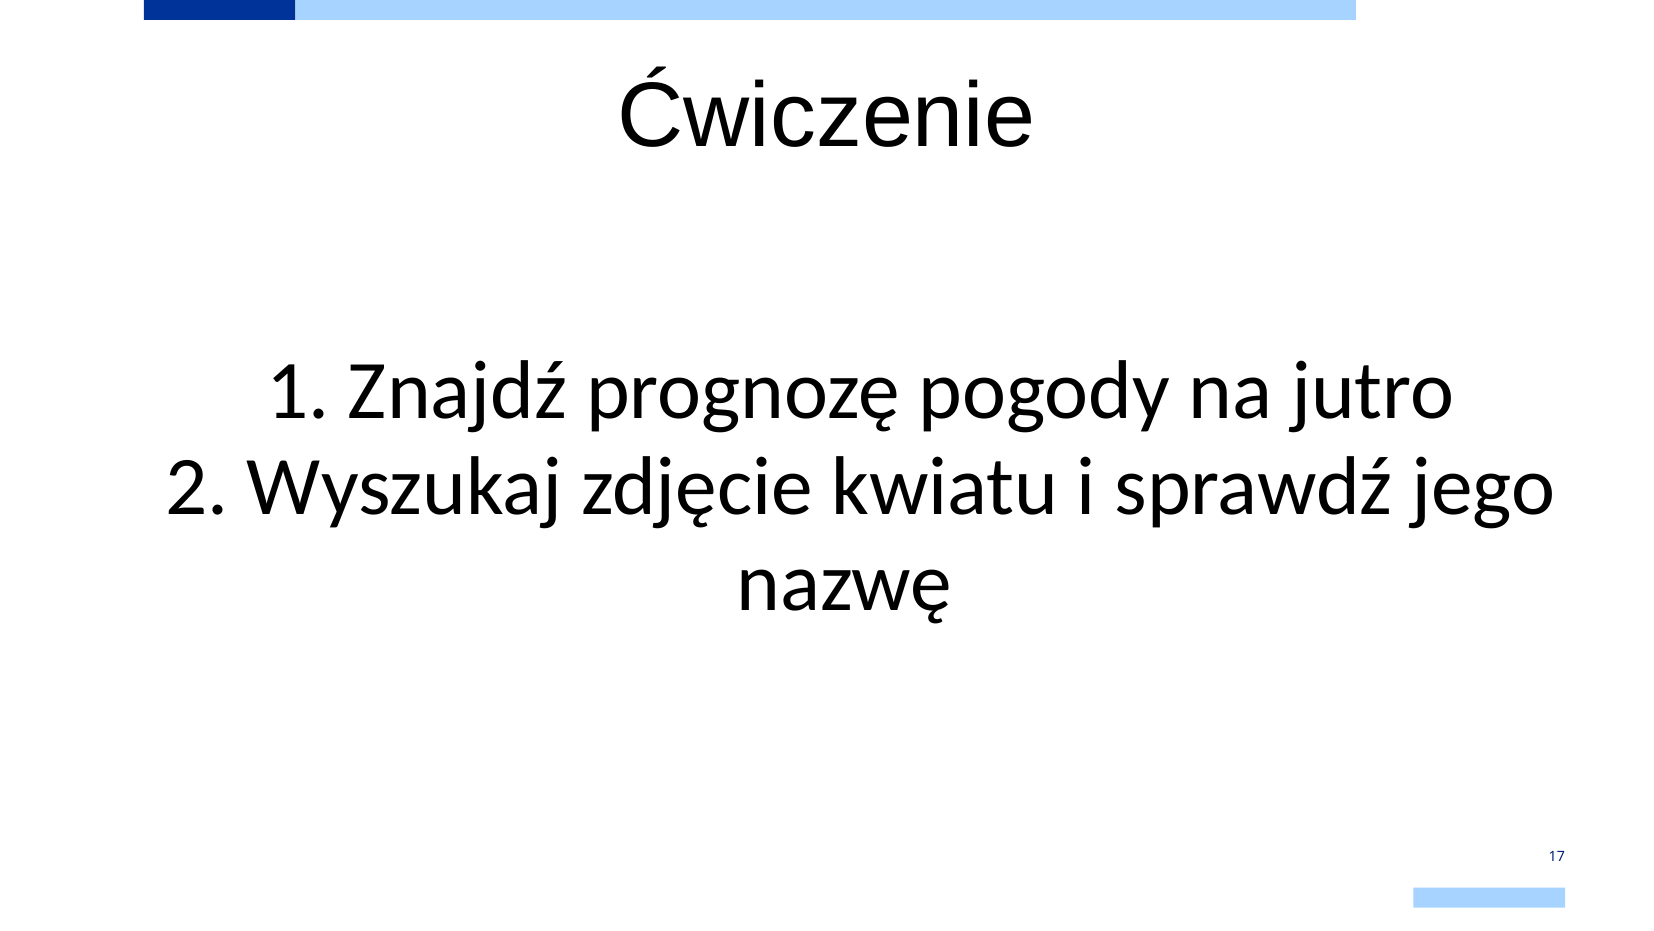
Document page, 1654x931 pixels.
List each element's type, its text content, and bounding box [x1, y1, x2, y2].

subtitle 1. Znajdź prognozę pogody na jutro 2. Wyszukaj zdjęcie kwiatu i sprawdź jego nazwę [82, 217, 1571, 758]
title Ćwiczenie [82, 37, 1571, 193]
